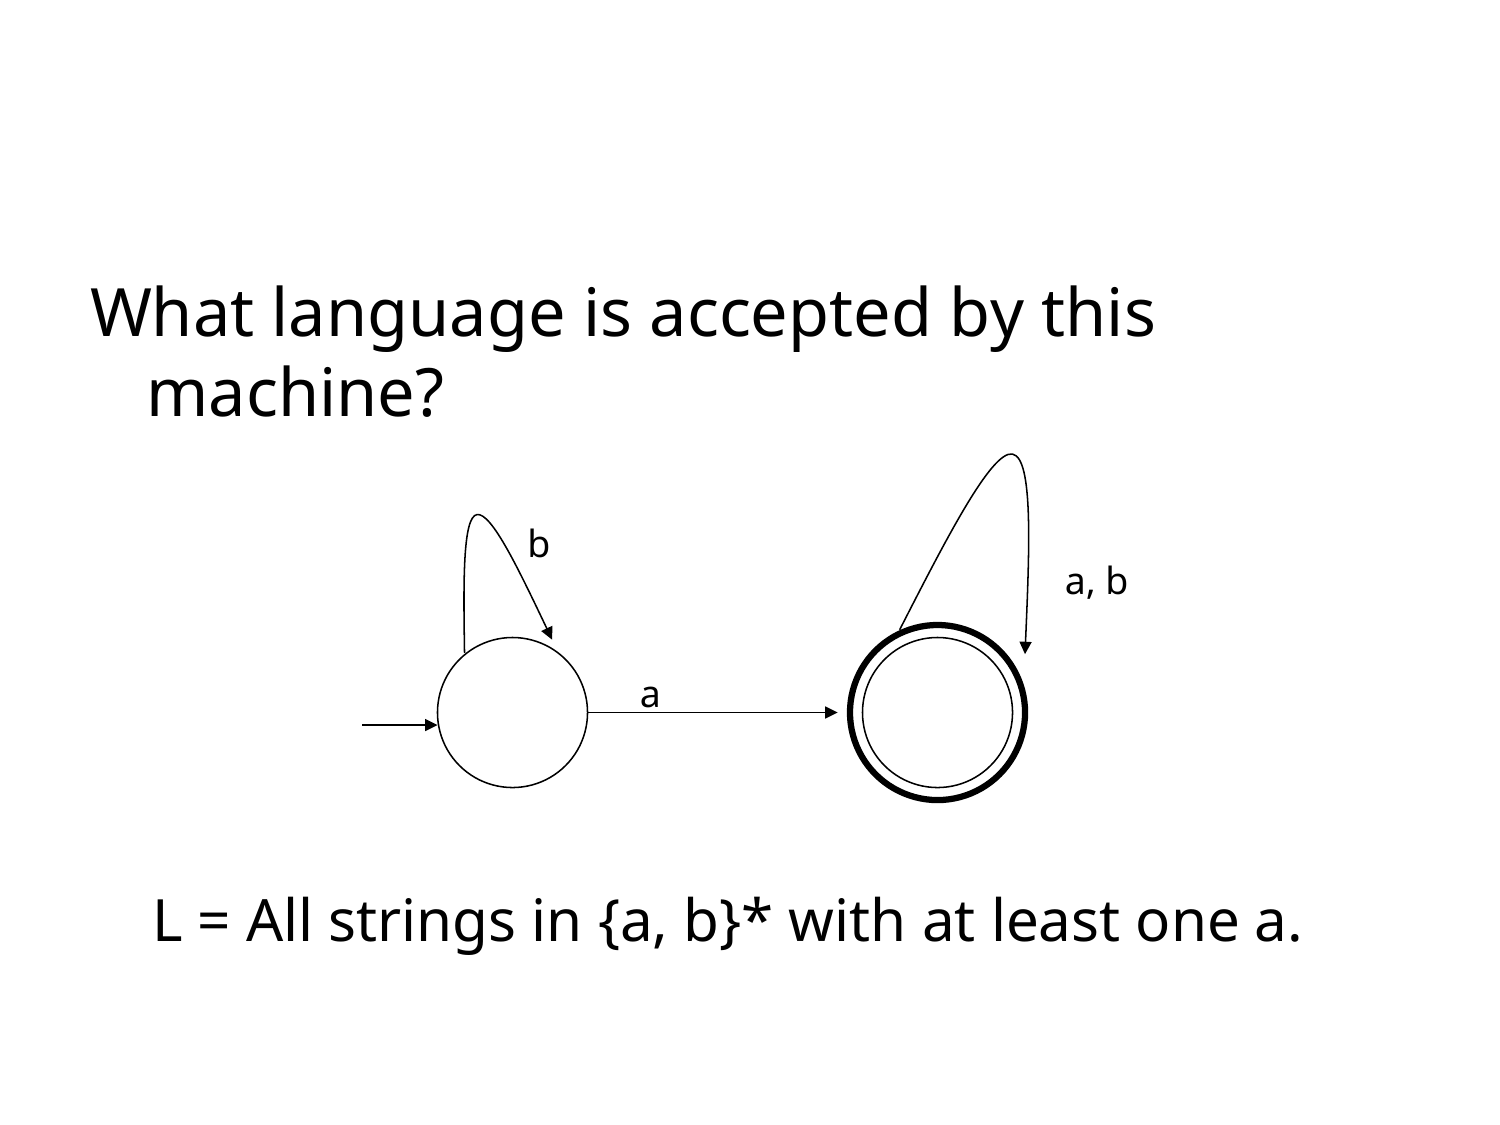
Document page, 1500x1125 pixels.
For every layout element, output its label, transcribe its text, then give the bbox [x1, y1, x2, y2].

list What language is accepted by this machine? [75, 262, 1426, 1005]
text_box a, b [1049, 549, 1251, 611]
text_box a [624, 662, 788, 723]
text_box L = All strings in {a, b}* with at least one a. [137, 875, 1351, 961]
text_box b [512, 512, 676, 573]
